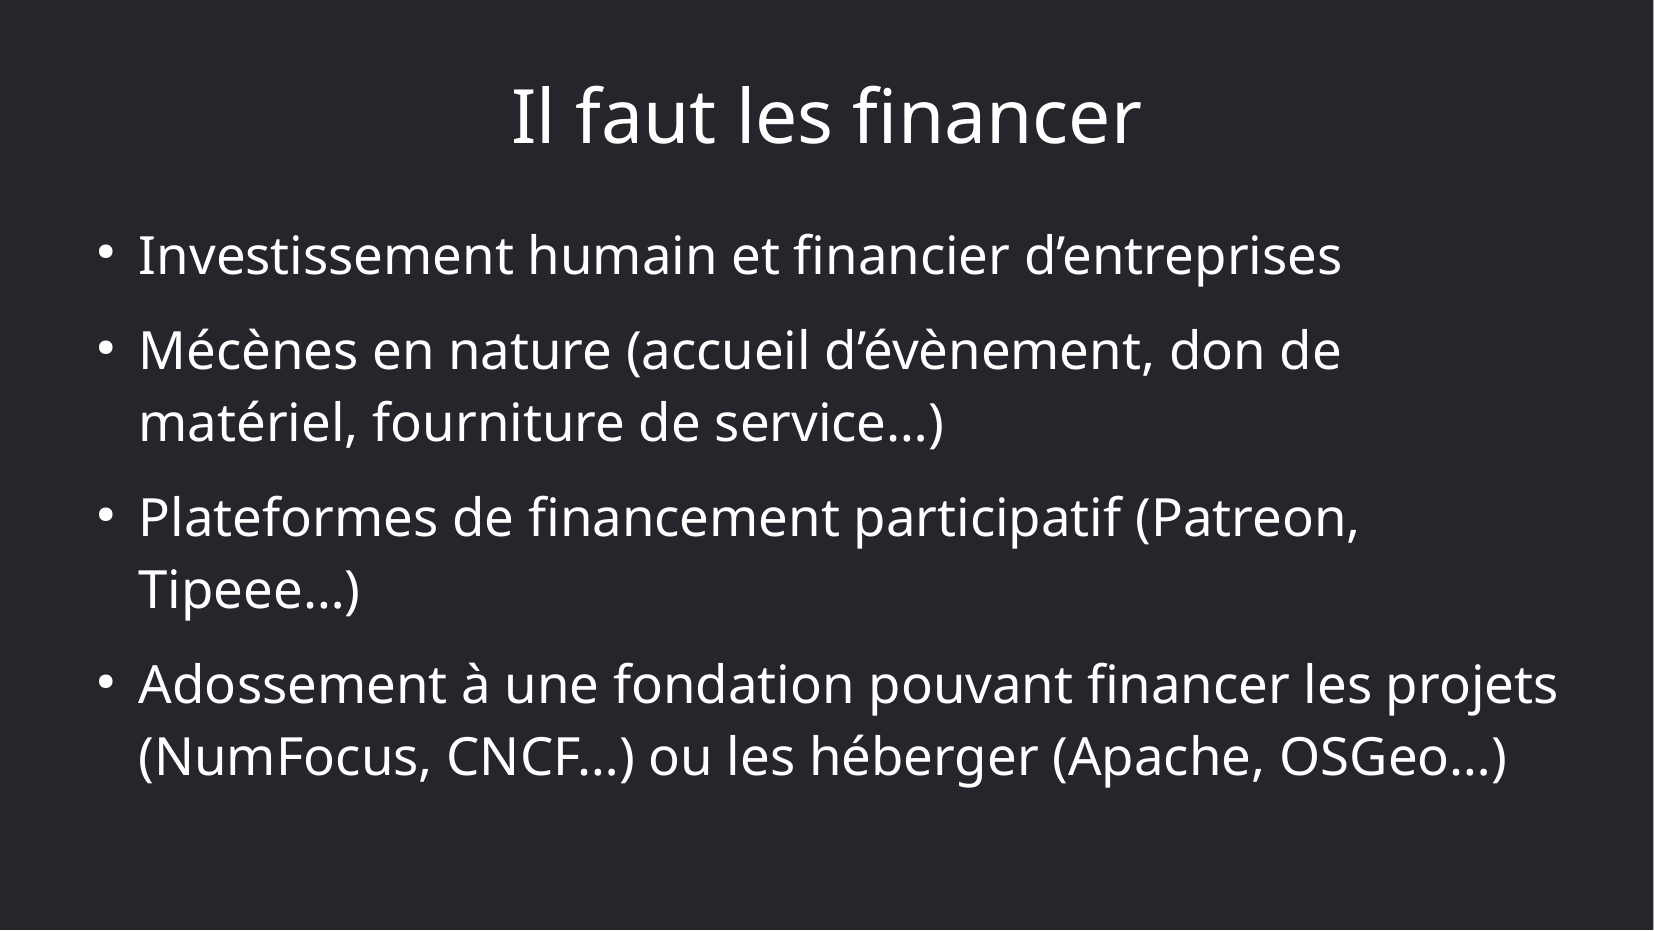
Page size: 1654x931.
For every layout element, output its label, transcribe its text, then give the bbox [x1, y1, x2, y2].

title Il faut les financer [82, 37, 1571, 193]
list Investissement humain et financier d’entreprises Mécènes en nature (accueil d’évènement, don de matériel, fourniture de service…) Plateformes de financement participatif (Patreon, Tipeee…) Adossement à une fondation pouvant financer les projets (NumFocus, CNCF…) ou les héberger (Apache, OSGeo…) [82, 217, 1571, 857]
